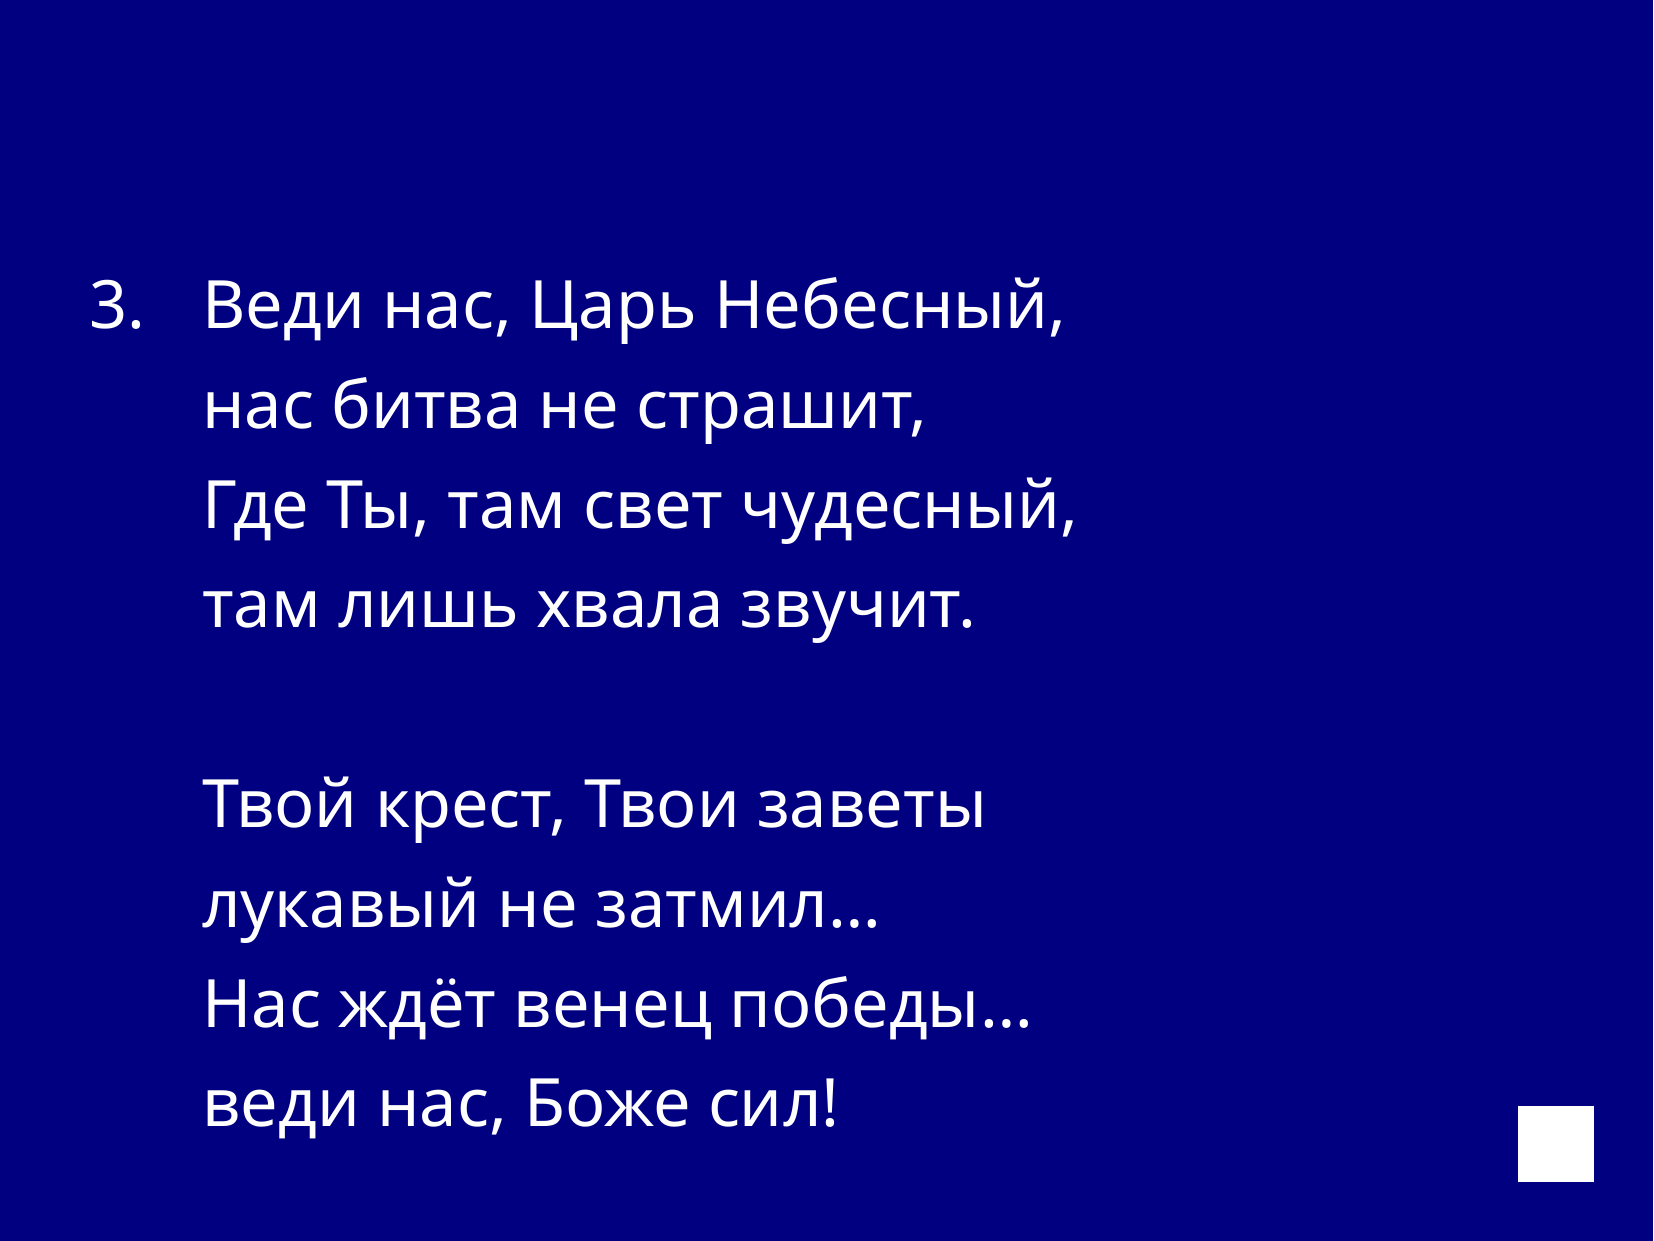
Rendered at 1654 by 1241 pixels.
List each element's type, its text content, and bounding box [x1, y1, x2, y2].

text_box 3. Веди нас, Царь Небесный, нас битва не страшит, Где Ты, там свет чудесный, там лишь хвала звучит. Твой крест, Твои заветы лукавый не затмил… Нас ждёт венец победы… веди нас, Боже сил! [75, 150, 1576, 1163]
text_box [1518, 1106, 1594, 1182]
